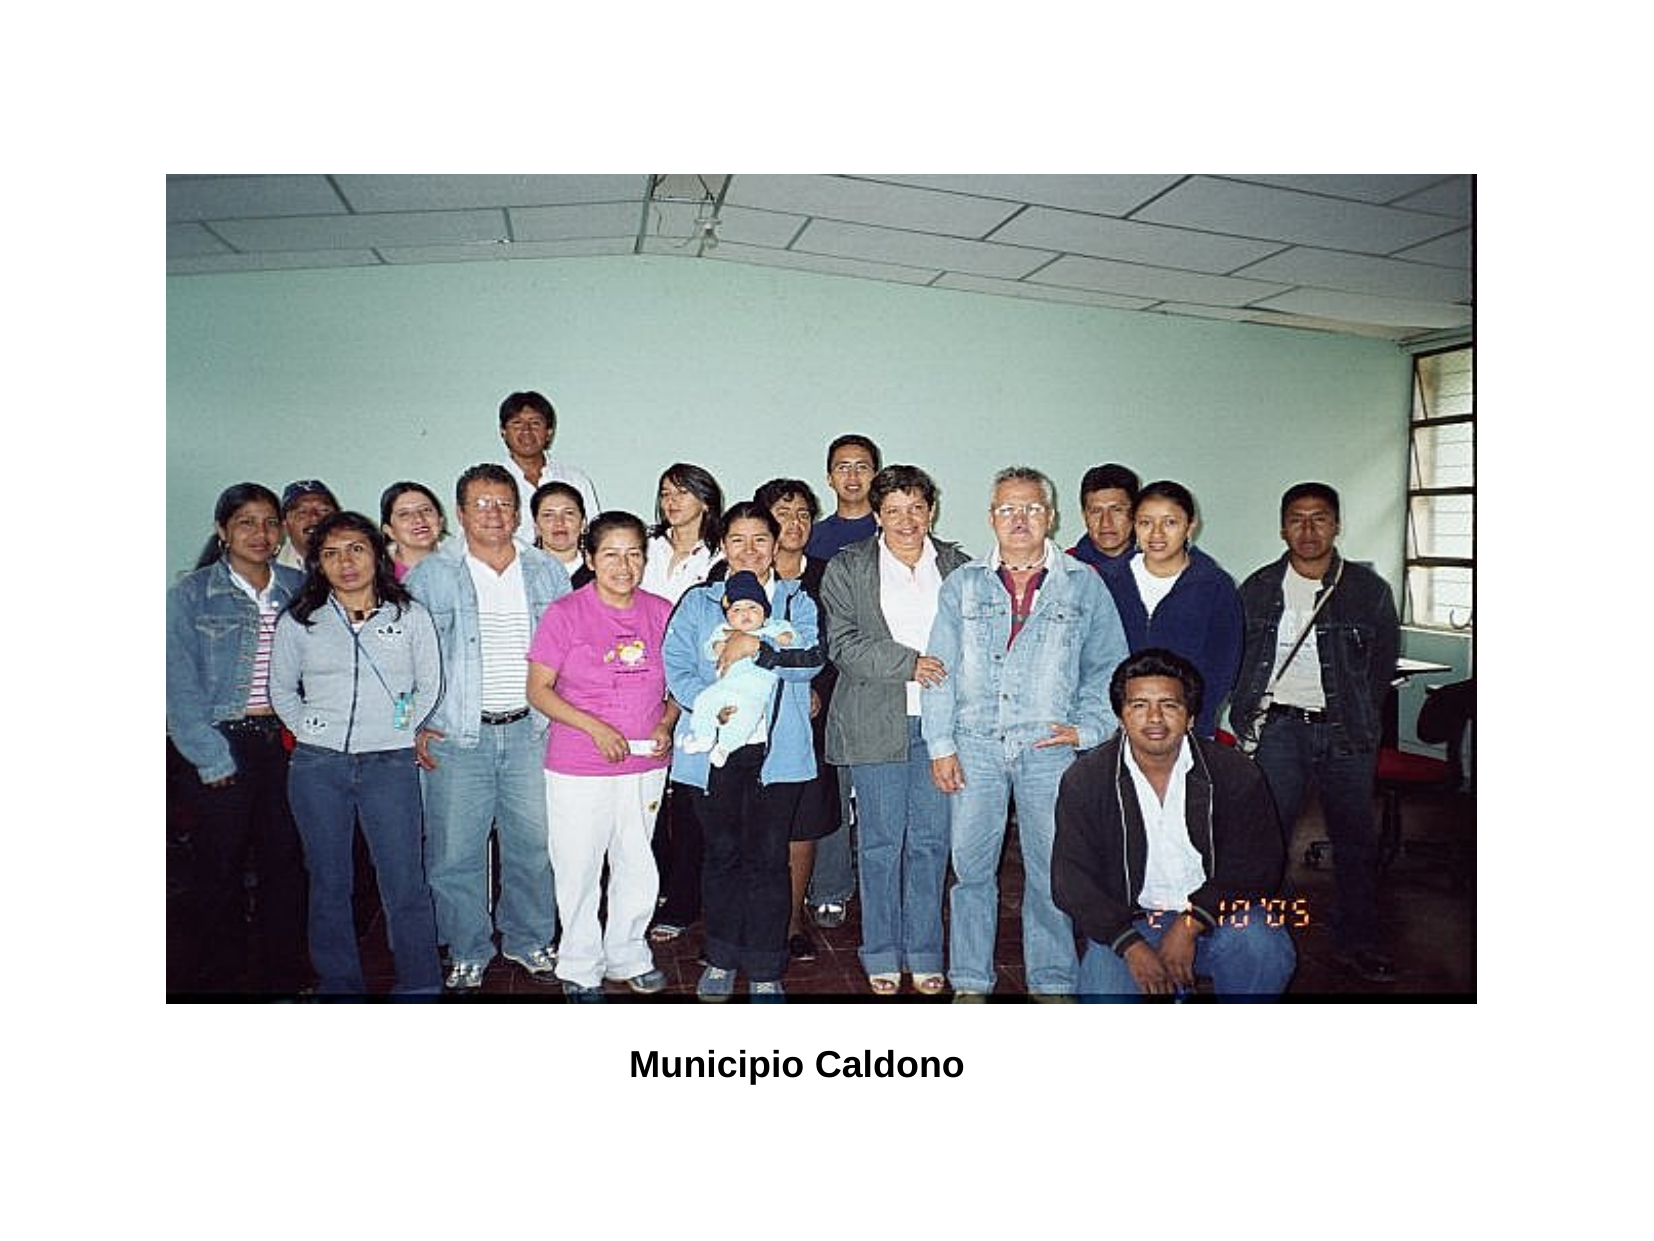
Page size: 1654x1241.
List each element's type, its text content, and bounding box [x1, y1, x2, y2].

text_box Municipio Caldono [383, 1035, 1211, 1094]
picture [166, 174, 1477, 1004]
